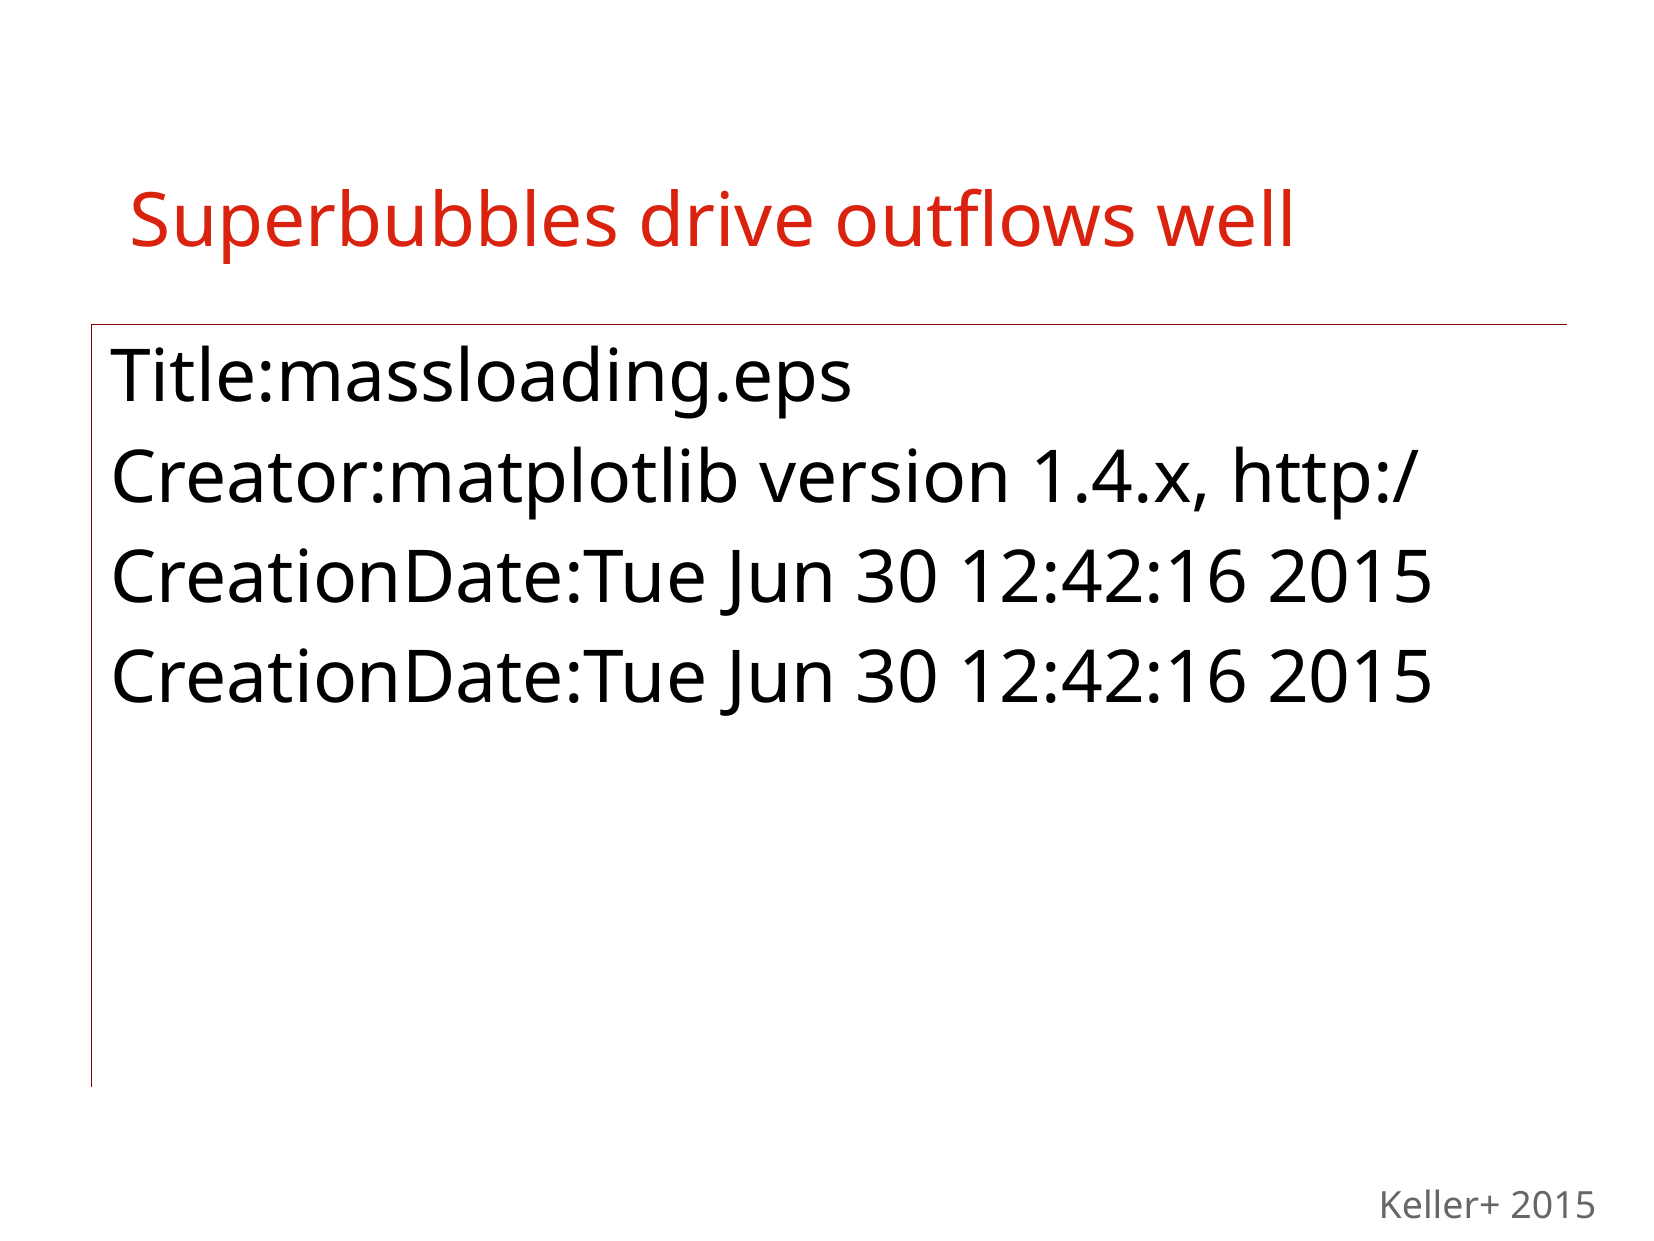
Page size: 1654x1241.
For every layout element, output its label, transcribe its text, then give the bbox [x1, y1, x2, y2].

text_box Keller+ 2015 [1363, 1171, 1631, 1229]
title Superbubbles drive outflows well [129, 153, 1518, 281]
picture [86, 319, 1567, 1087]
